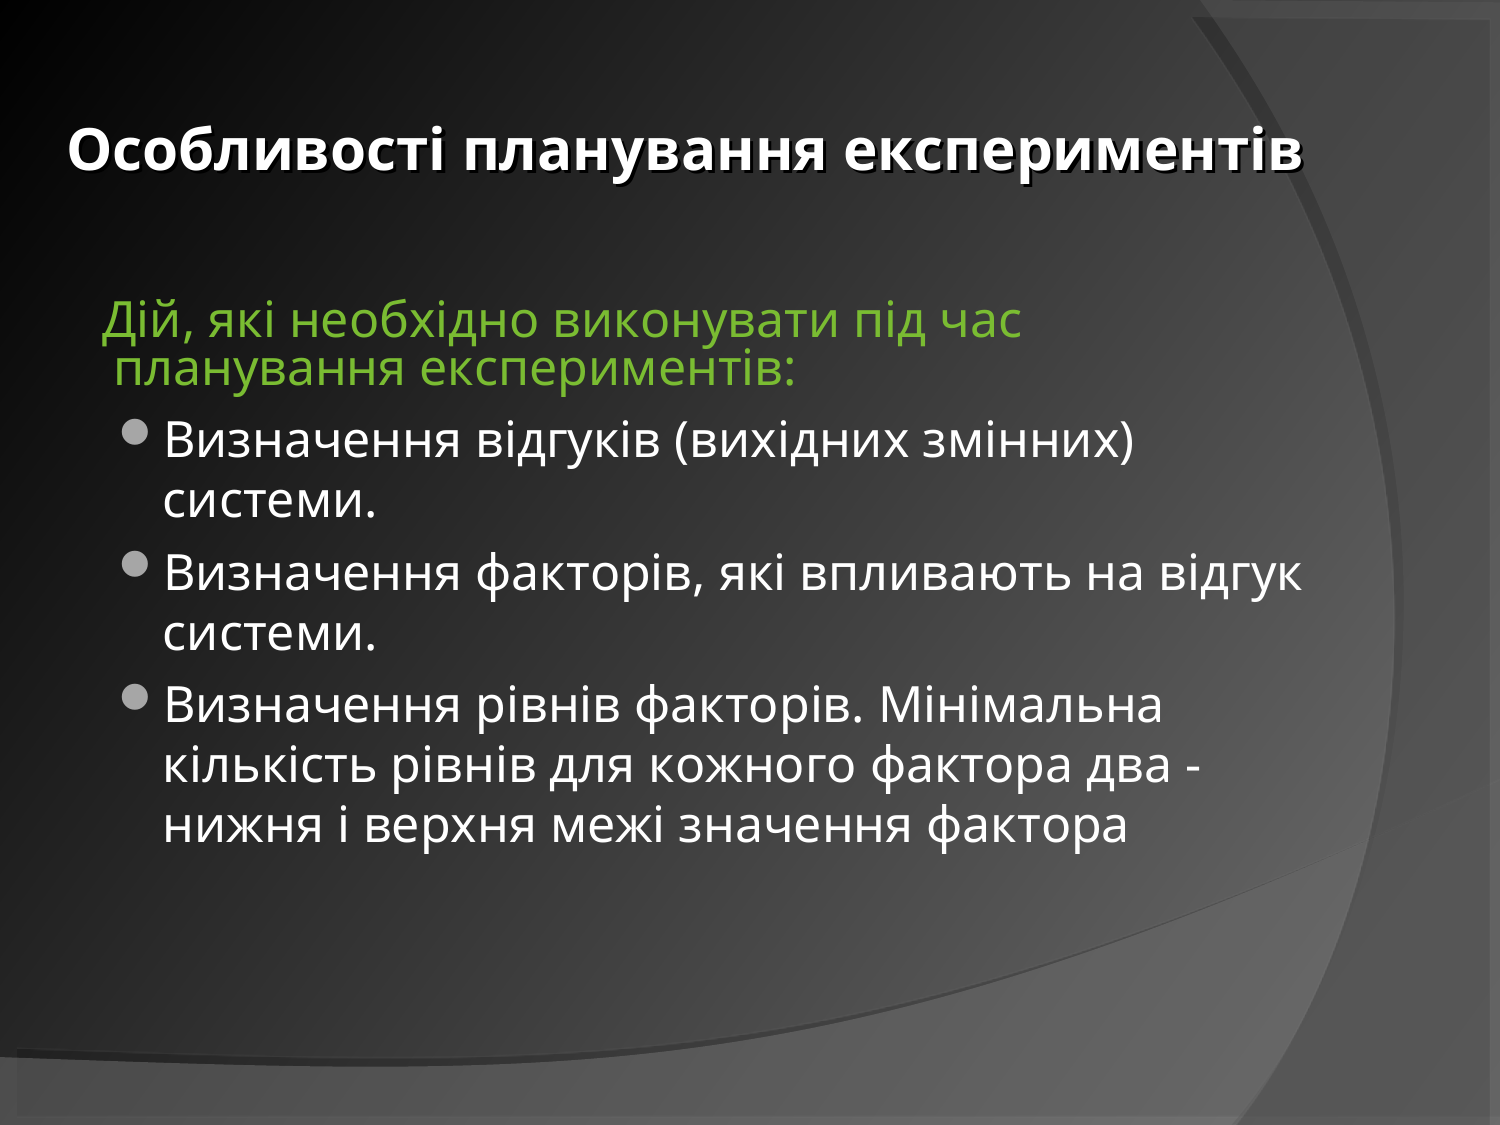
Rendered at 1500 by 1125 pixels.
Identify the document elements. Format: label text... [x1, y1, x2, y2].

list Дій, які необхідно виконувати під час планування експериментів: Визначення відгуків (вихідних змінних) системи. Визначення факторів, які впливають на відгук системи. Визначення рівнів факторів. Мінімальна кількість рівнів для кожного фактора два - нижня і верхня межі значення фактора [29, 218, 1325, 1008]
title Особливості планування експериментів [58, 93, 1336, 201]
